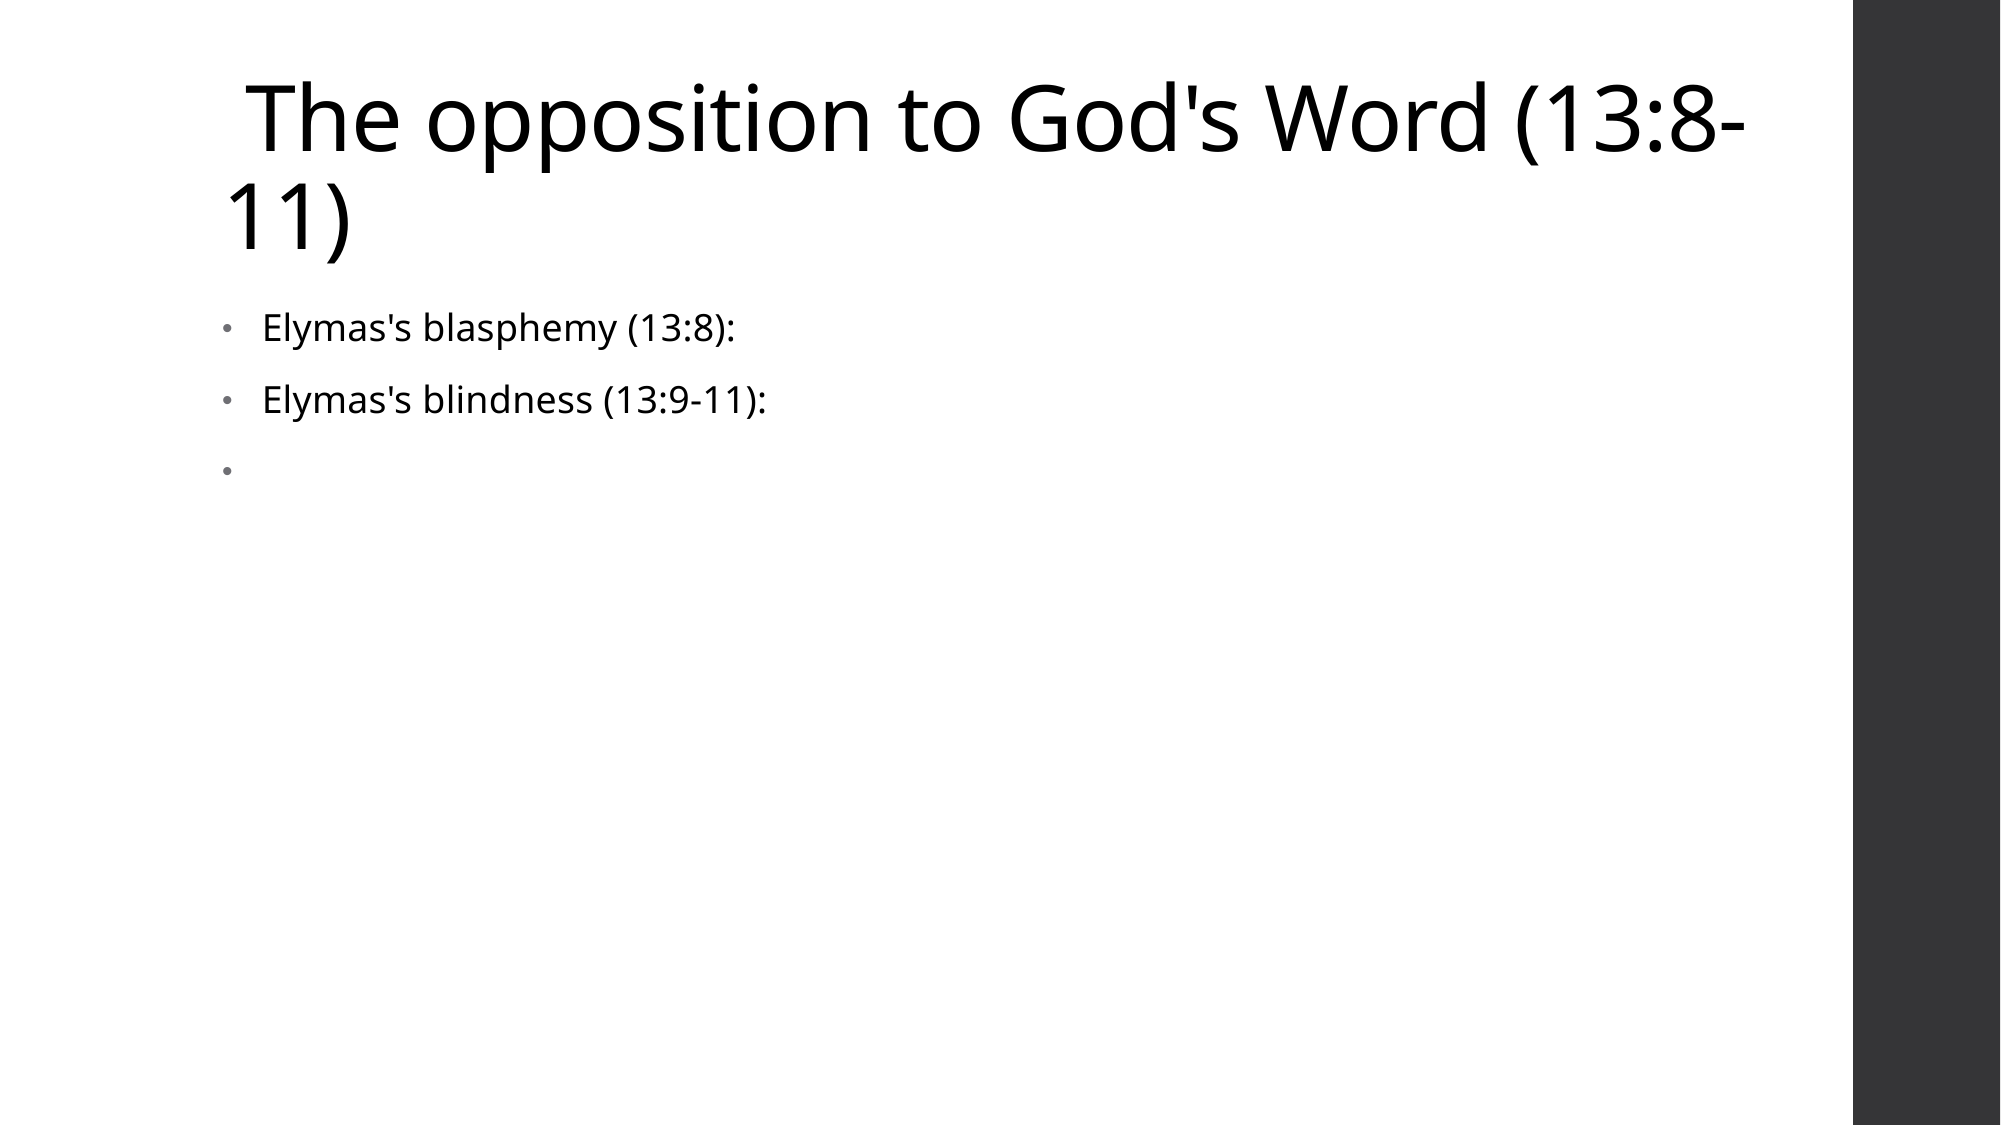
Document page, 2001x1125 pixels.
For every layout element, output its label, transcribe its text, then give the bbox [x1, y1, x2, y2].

list Elymas's blasphemy (13:8): Elymas's blindness (13:9-11): [206, 299, 1617, 1014]
title The opposition to God's Word (13:8-11) [206, 60, 1797, 278]
